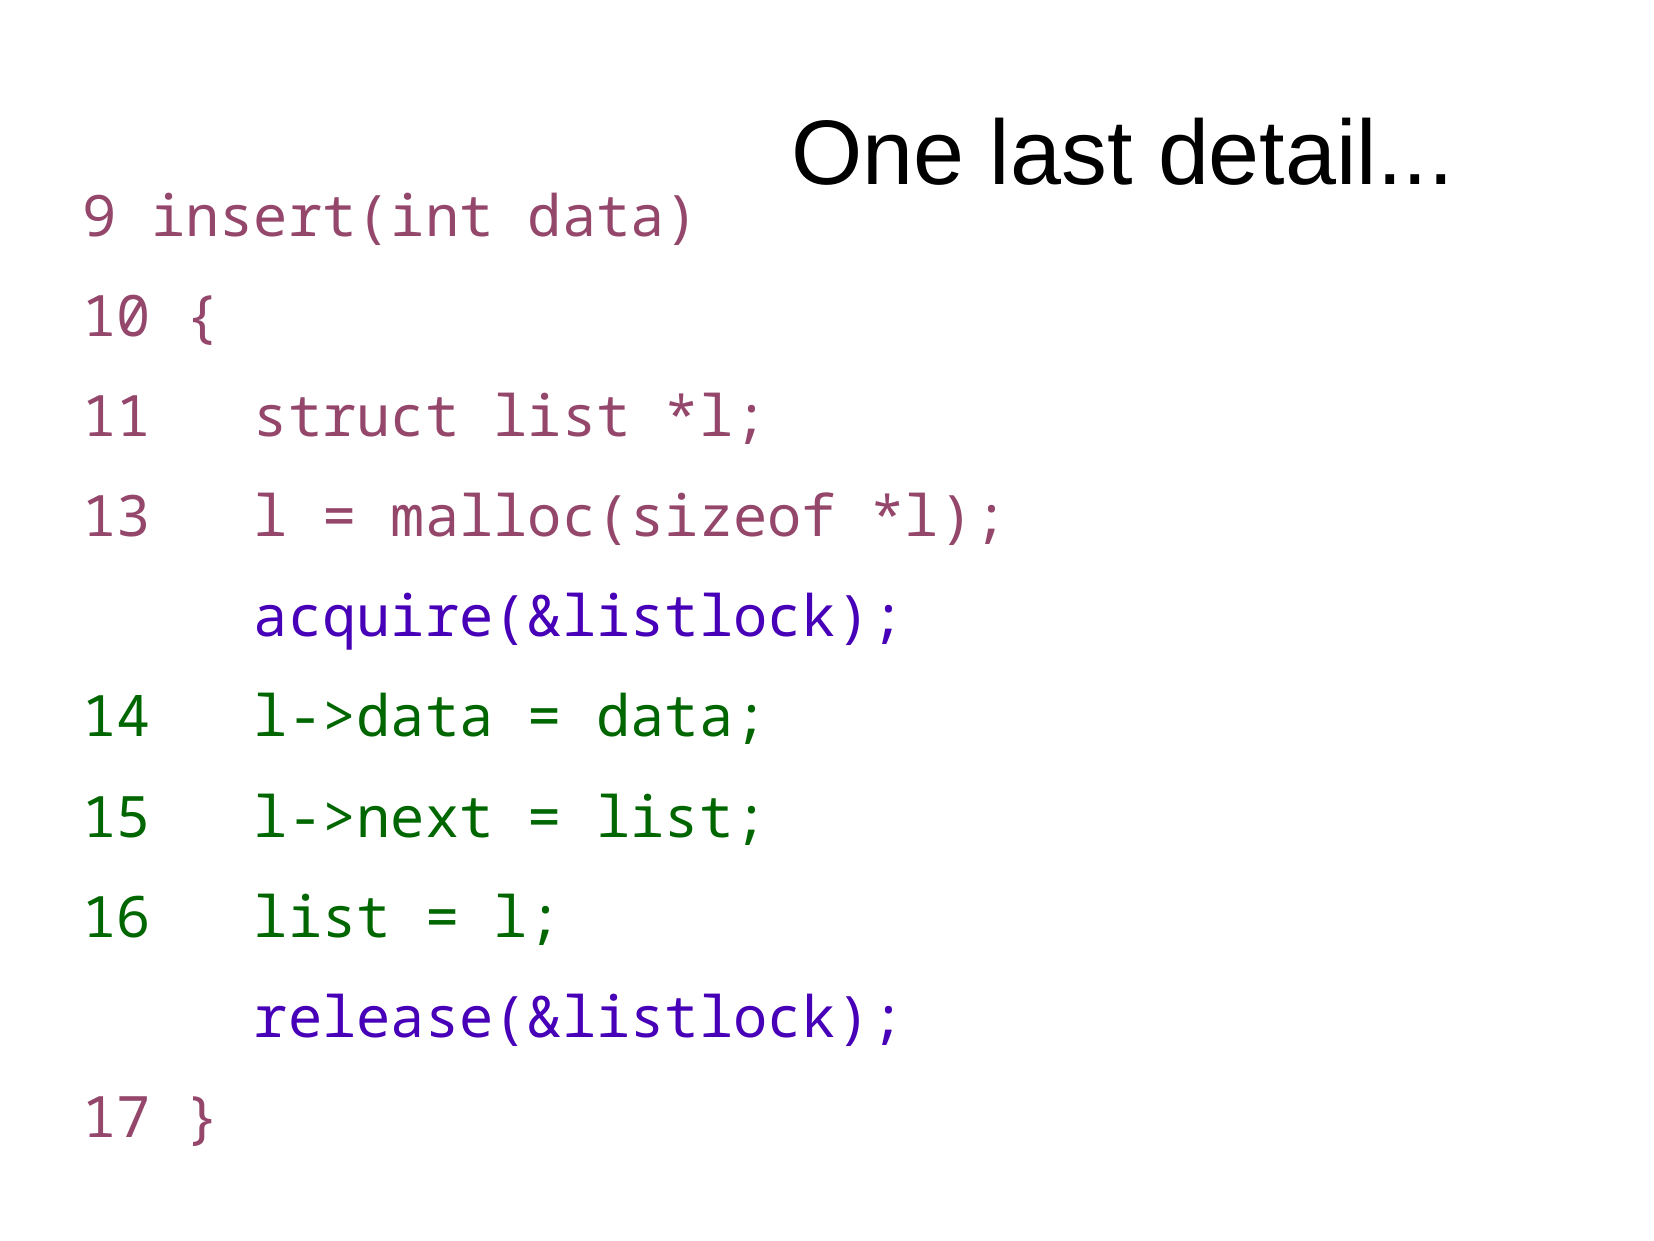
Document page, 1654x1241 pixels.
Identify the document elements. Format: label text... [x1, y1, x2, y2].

list 9 insert(int data) 10 { 11 struct list *l; 13 l = malloc(sizeof *l); acquire(&listlock); 14 l->data = data; 15 l->next = list; 16 list = l; release(&listlock); 17 } [82, 75, 1571, 1163]
title One last detail... [675, 49, 1571, 257]
